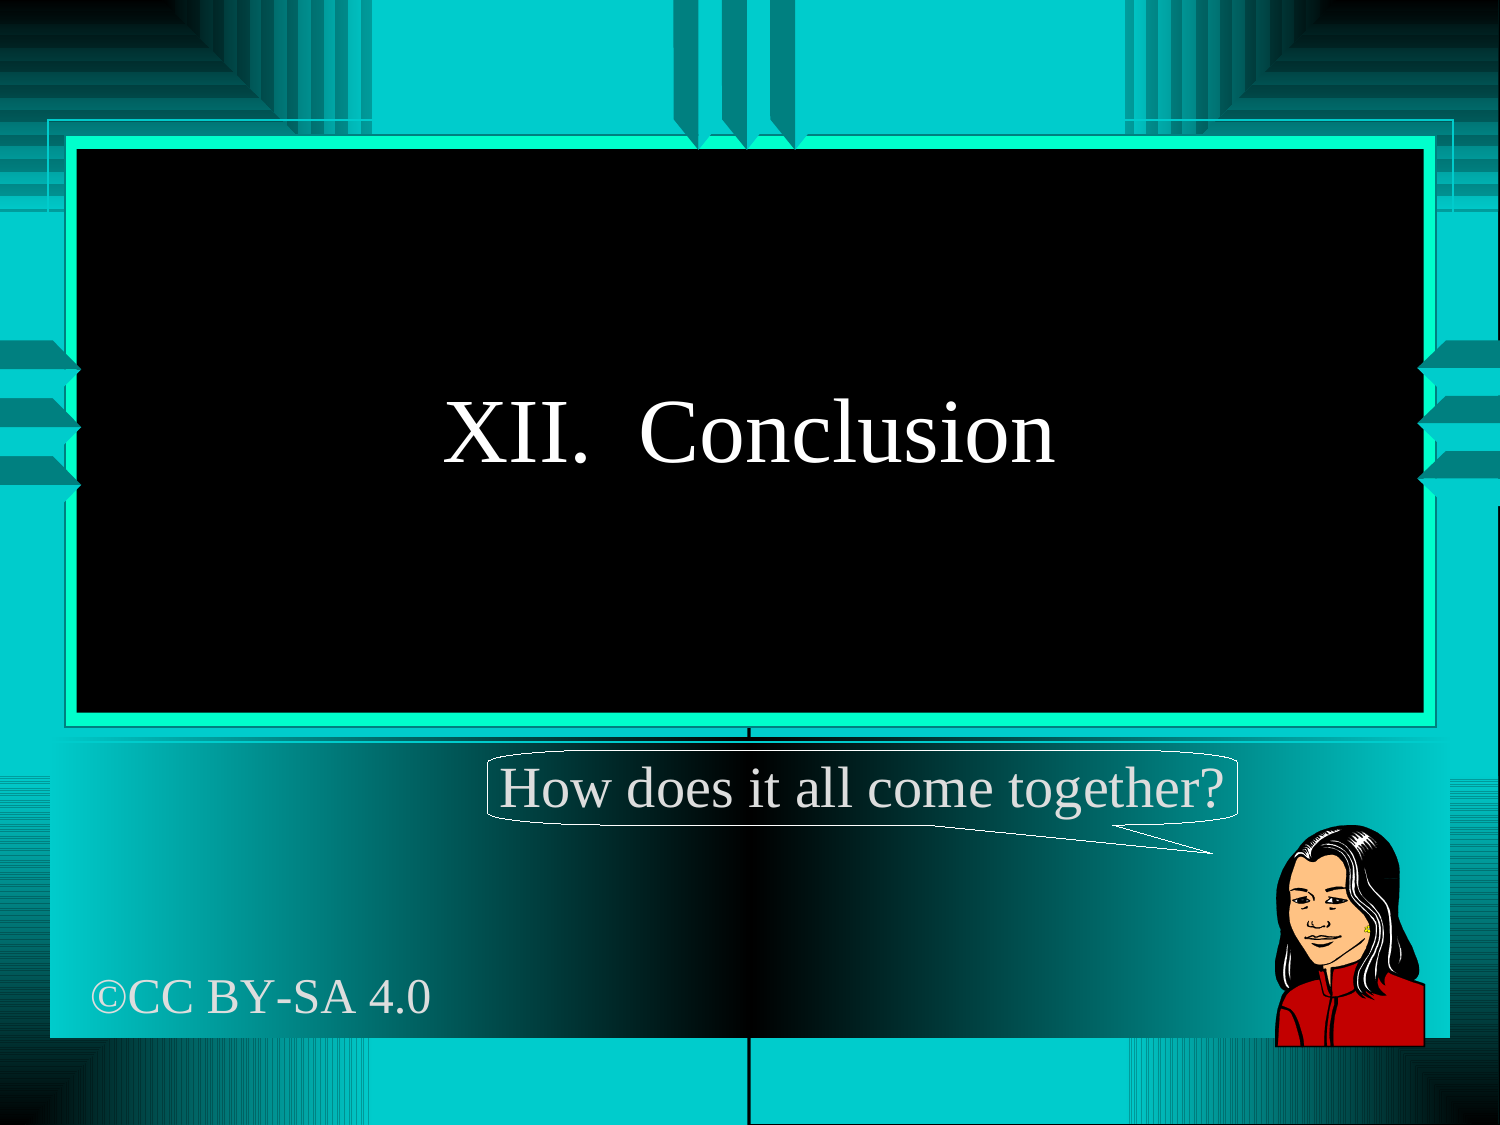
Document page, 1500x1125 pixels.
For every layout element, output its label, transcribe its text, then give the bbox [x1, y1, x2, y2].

title XII. Conclusion [112, 337, 1388, 526]
text_box ©CC BY-SA 4.0 [75, 961, 488, 1032]
picture [1275, 825, 1426, 1048]
text_box How does it all come together? [487, 750, 1238, 854]
